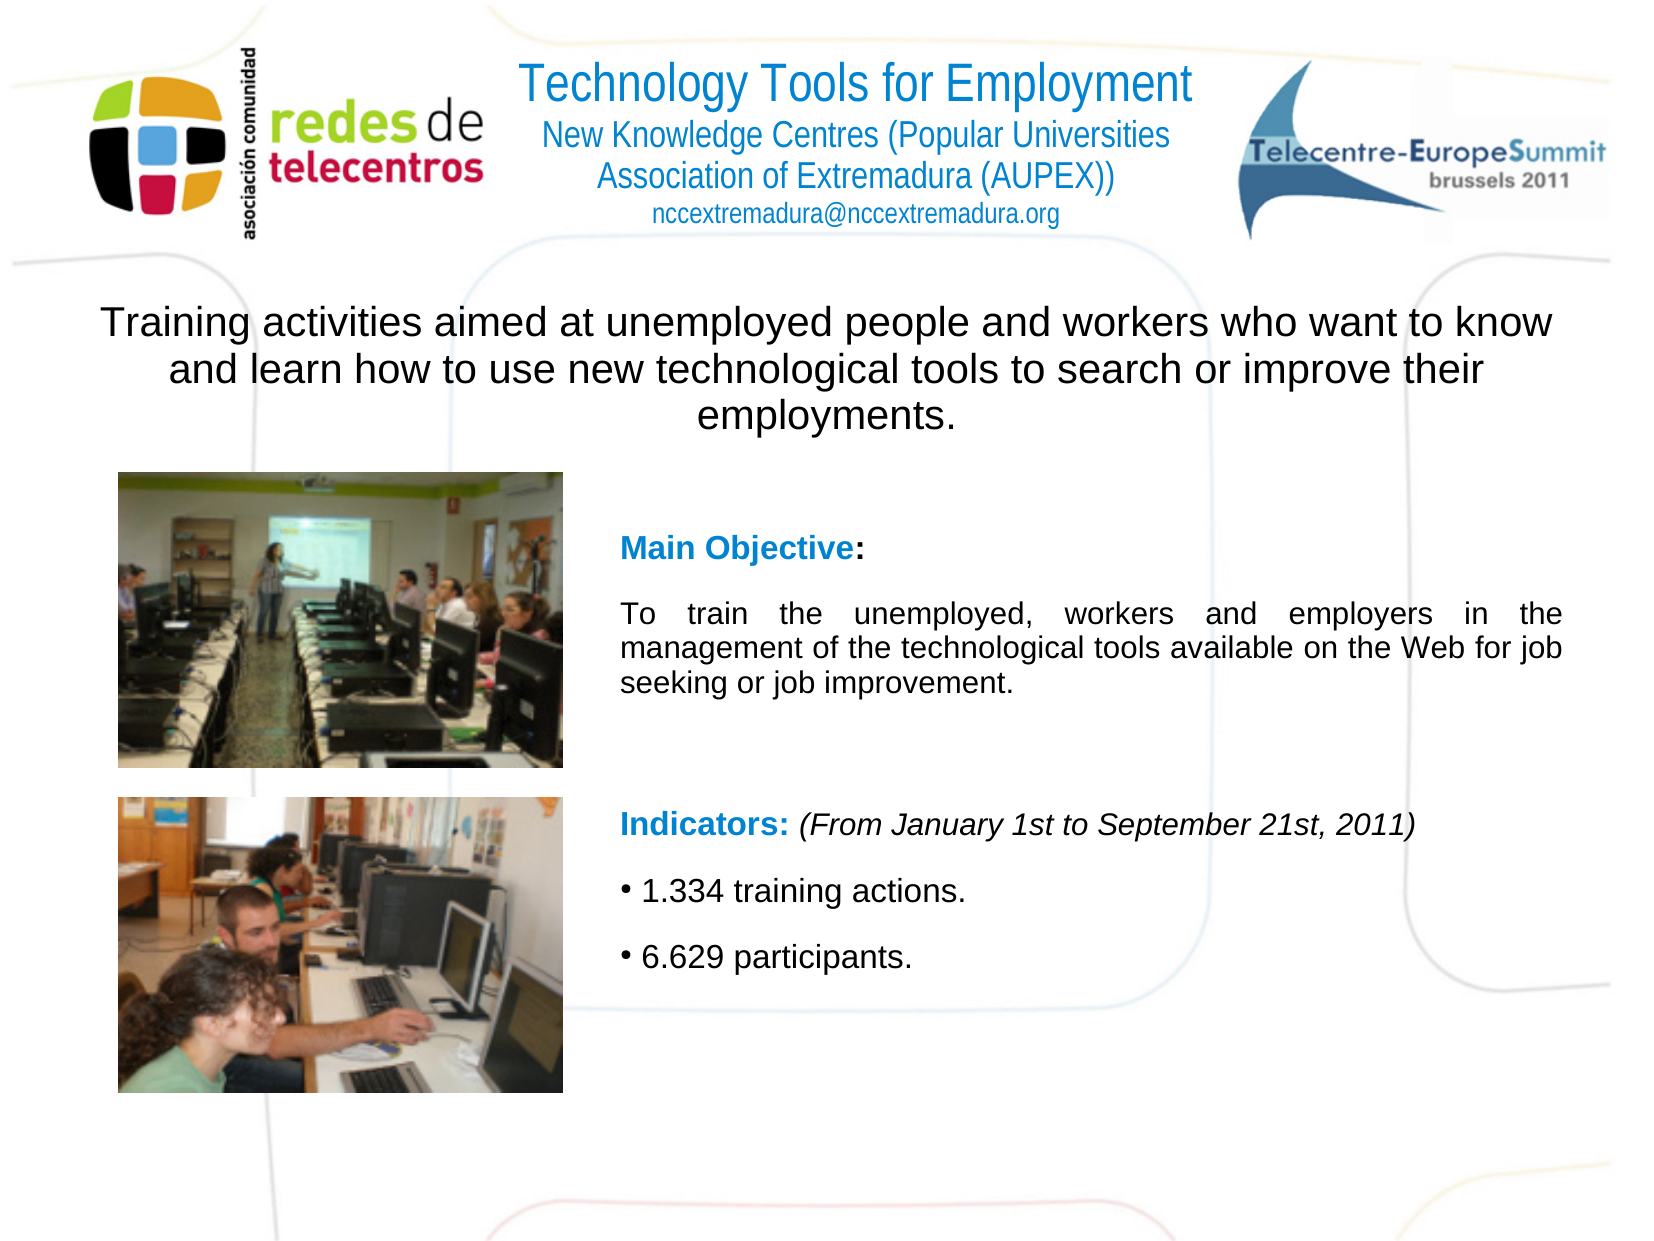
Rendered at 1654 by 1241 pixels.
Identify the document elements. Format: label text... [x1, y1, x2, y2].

text_box [23, 413, 650, 1139]
text_box Training activities aimed at unemployed people and workers who want to know and learn how to use new technological tools to search or improve their employments. [88, 265, 1565, 473]
picture [1, 5, 1619, 1241]
title Technology Tools for Employment New Knowledge Centres (Popular Universities Association of Extremadura (AUPEX)) nccextremadura@nccextremadura.org [501, 53, 1211, 265]
subtitle Main Objective: To train the unemployed, workers and employers in the management of the technological tools available on the Web for job seeking or job improvement. Indicators: (From January 1st to September 21st, 2011) 1.334 training actions. 6.629 participants. [650, 501, 1565, 1004]
